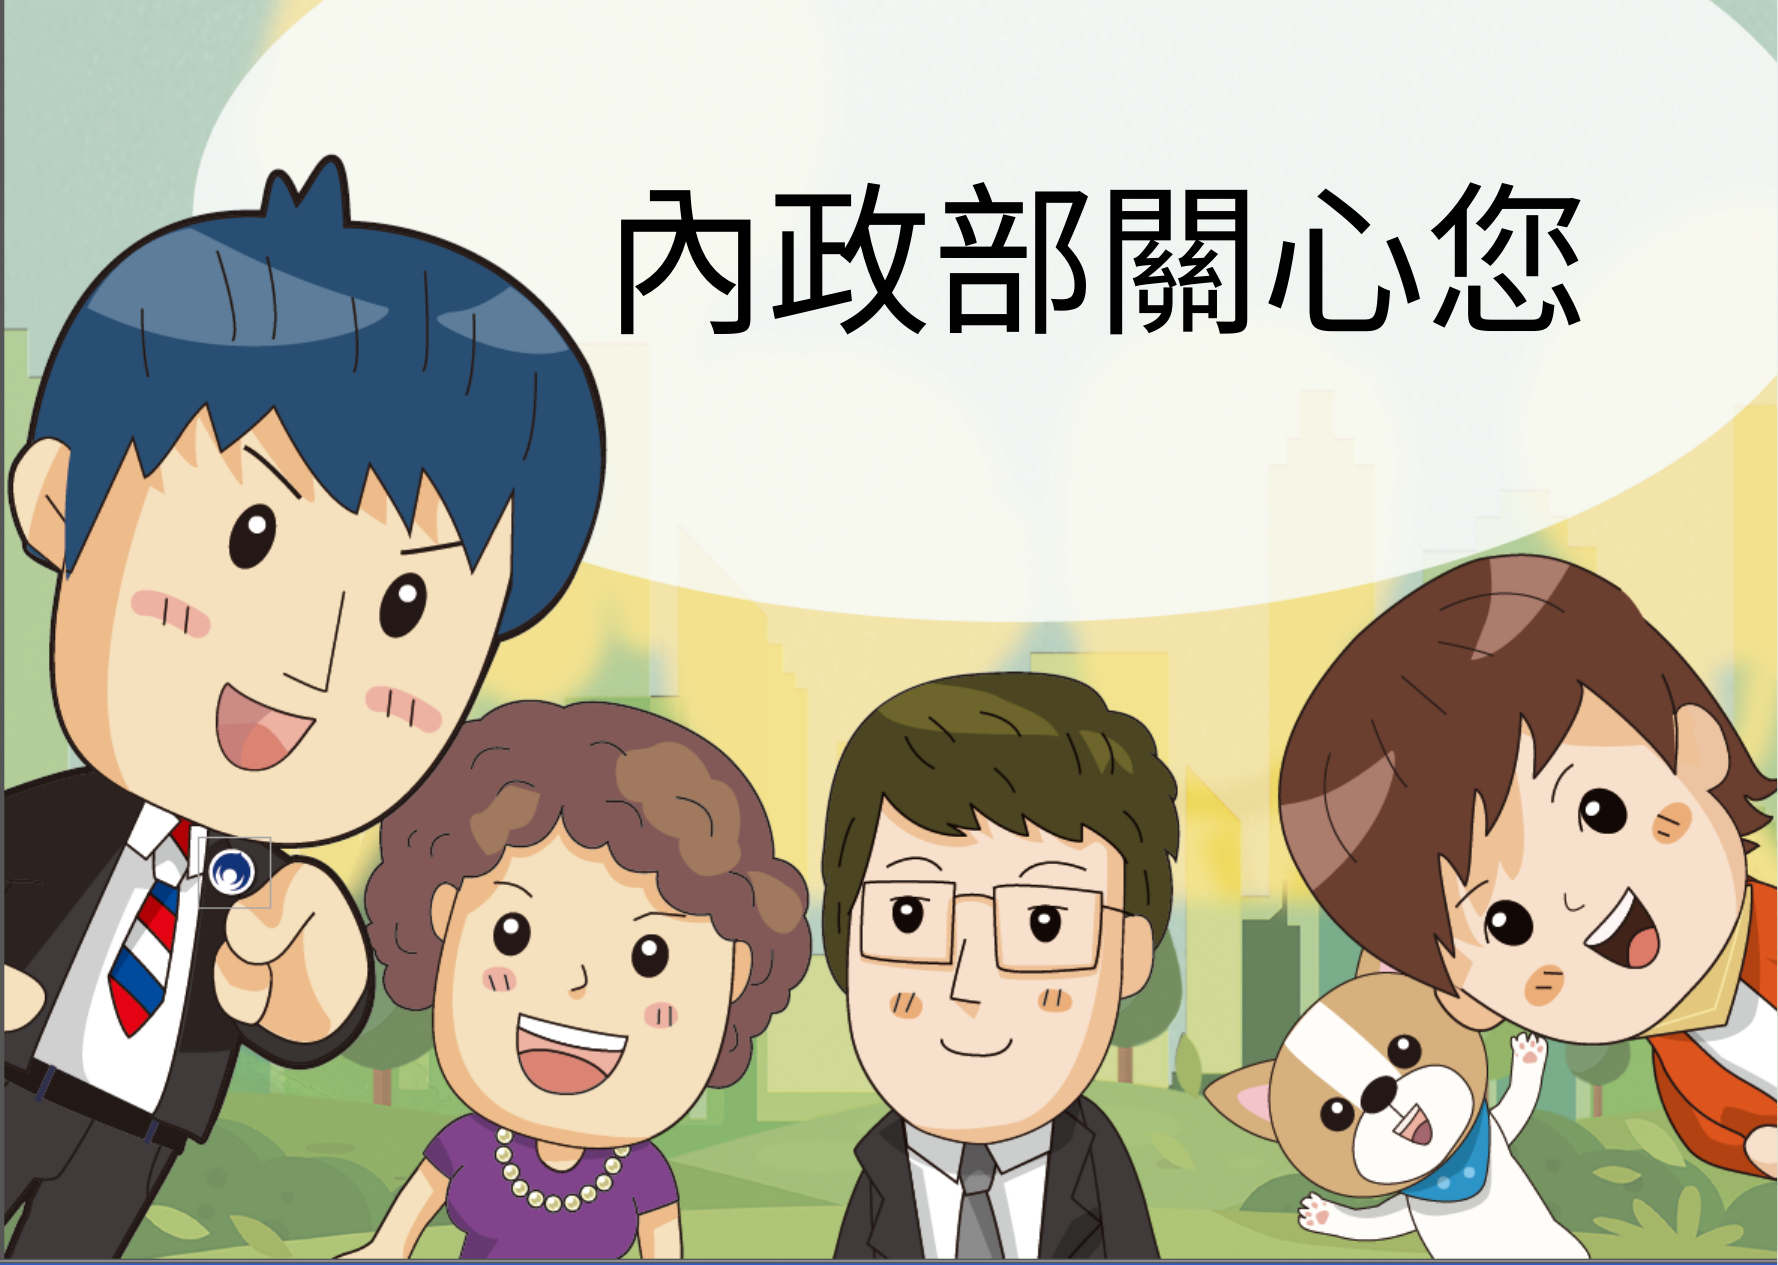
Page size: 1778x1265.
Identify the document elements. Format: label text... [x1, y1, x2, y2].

picture [0, 0, 1778, 1265]
text_box 內政部關心您 [601, 157, 1593, 355]
